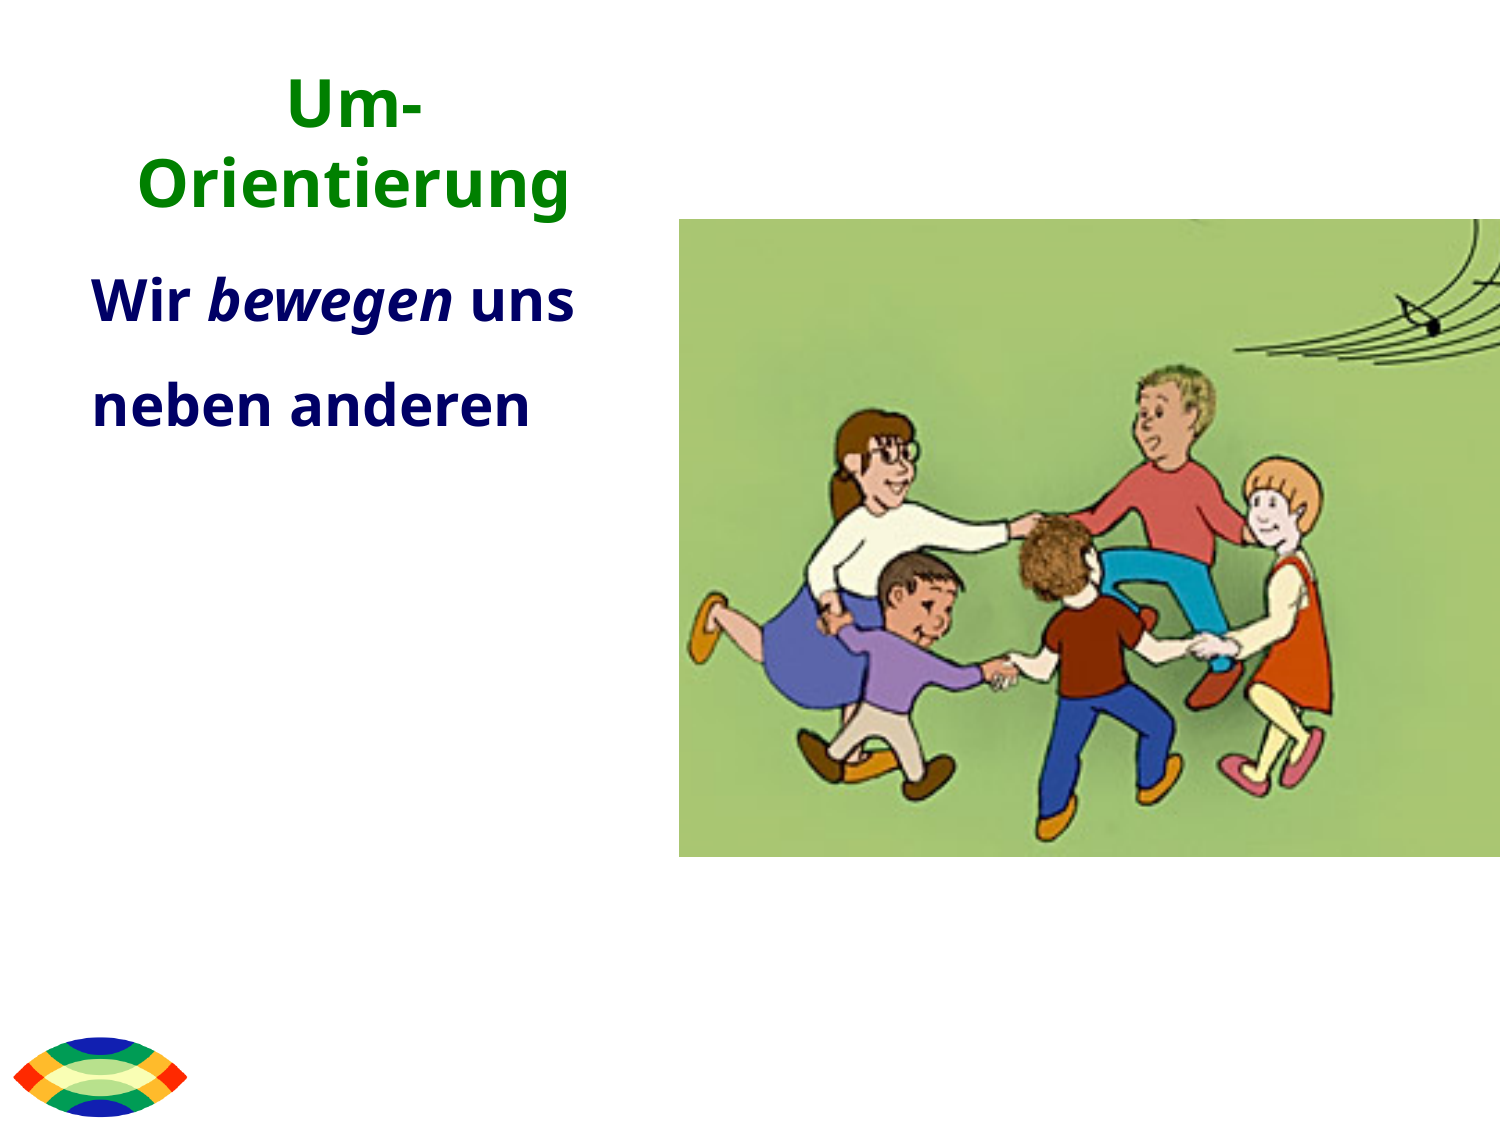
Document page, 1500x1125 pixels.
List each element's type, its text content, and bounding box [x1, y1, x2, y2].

text_box Wir bewegen uns neben anderen auf ähnlichen Bahnen in vielfältigen, wechselnden Beziehungen [76, 255, 597, 867]
text_box Um-Orientierung [65, 53, 644, 149]
picture [679, 219, 1500, 857]
picture [5, 1024, 195, 1125]
